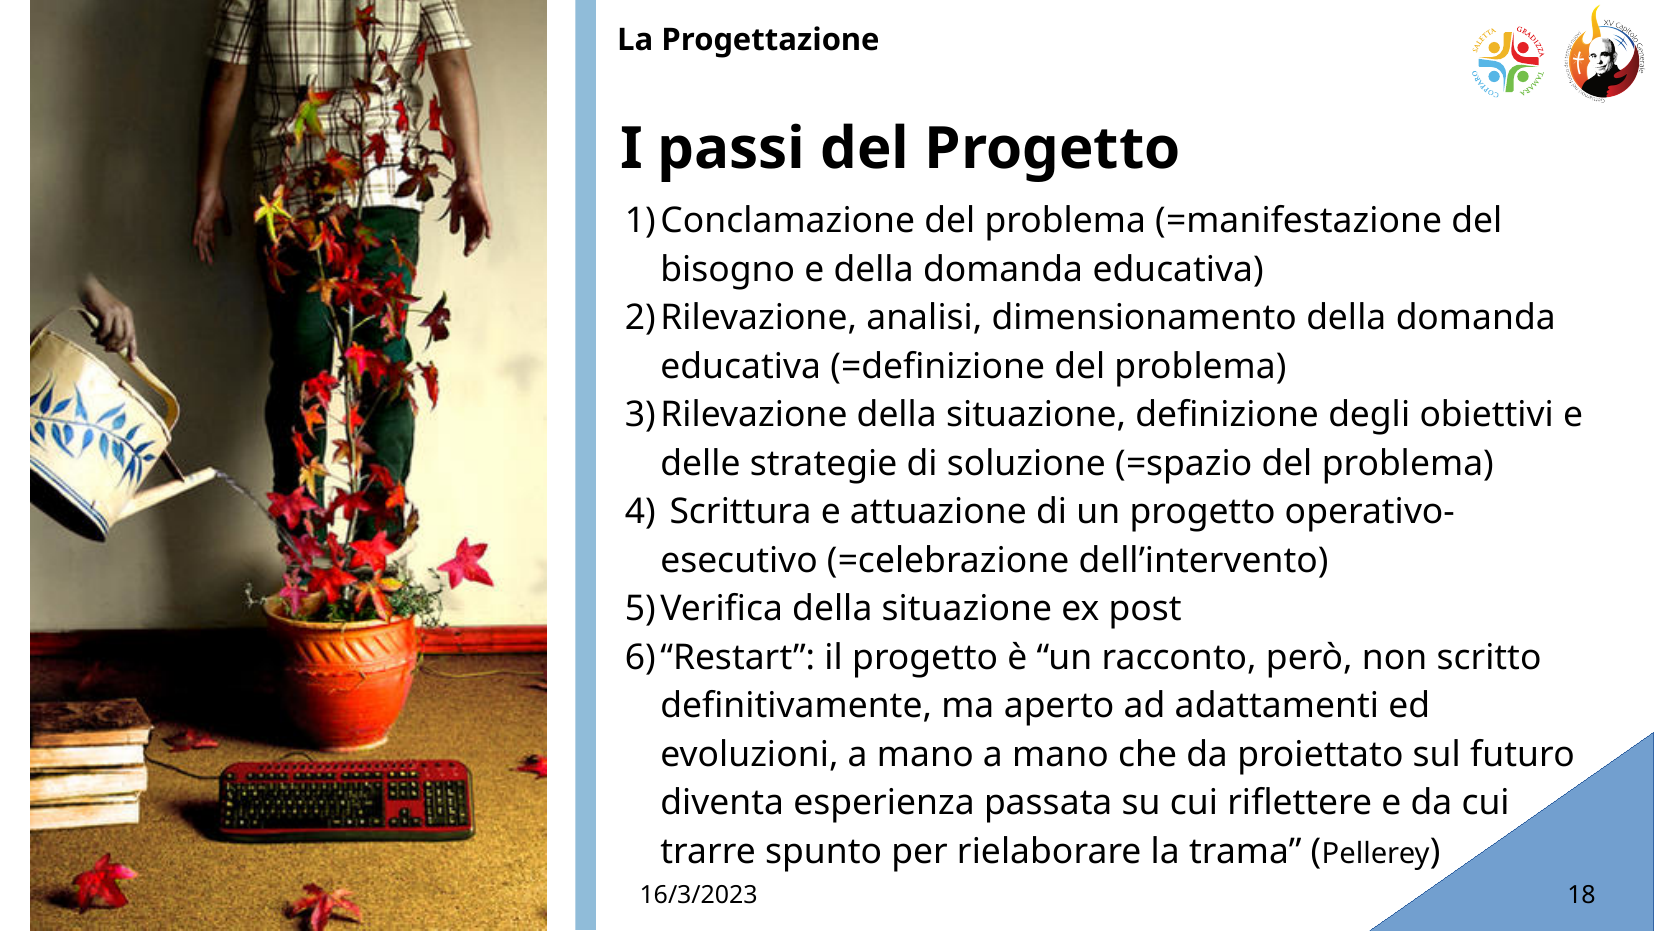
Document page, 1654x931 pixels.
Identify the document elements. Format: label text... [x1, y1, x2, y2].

title I passi del Progetto [620, 106, 1617, 178]
text_box La Progettazione [602, 9, 1335, 63]
subtitle Conclamazione del problema (=manifestazione del bisogno e della domanda educativa) Rilevazione, analisi, dimensionamento della domanda educativa (=definizione del problema) Rilevazione della situazione, definizione degli obiettivi e delle strategie di soluzione (=spazio del problema) Scrittura e attuazione di un progetto operativo-esecutivo (=celebrazione dell’intervento) Verifica della situazione ex post “Restart”: il progetto è “un racconto, però, non scritto definitivamente, ma aperto ad adattamenti ed evoluzioni, a mano a mano che da proiettato sul futuro diventa esperienza passata su cui riflettere e da cui trarre spunto per rielaborare la trama” (Pellerey) [624, 194, 1602, 928]
picture [1563, 4, 1646, 103]
picture [30, 0, 547, 931]
